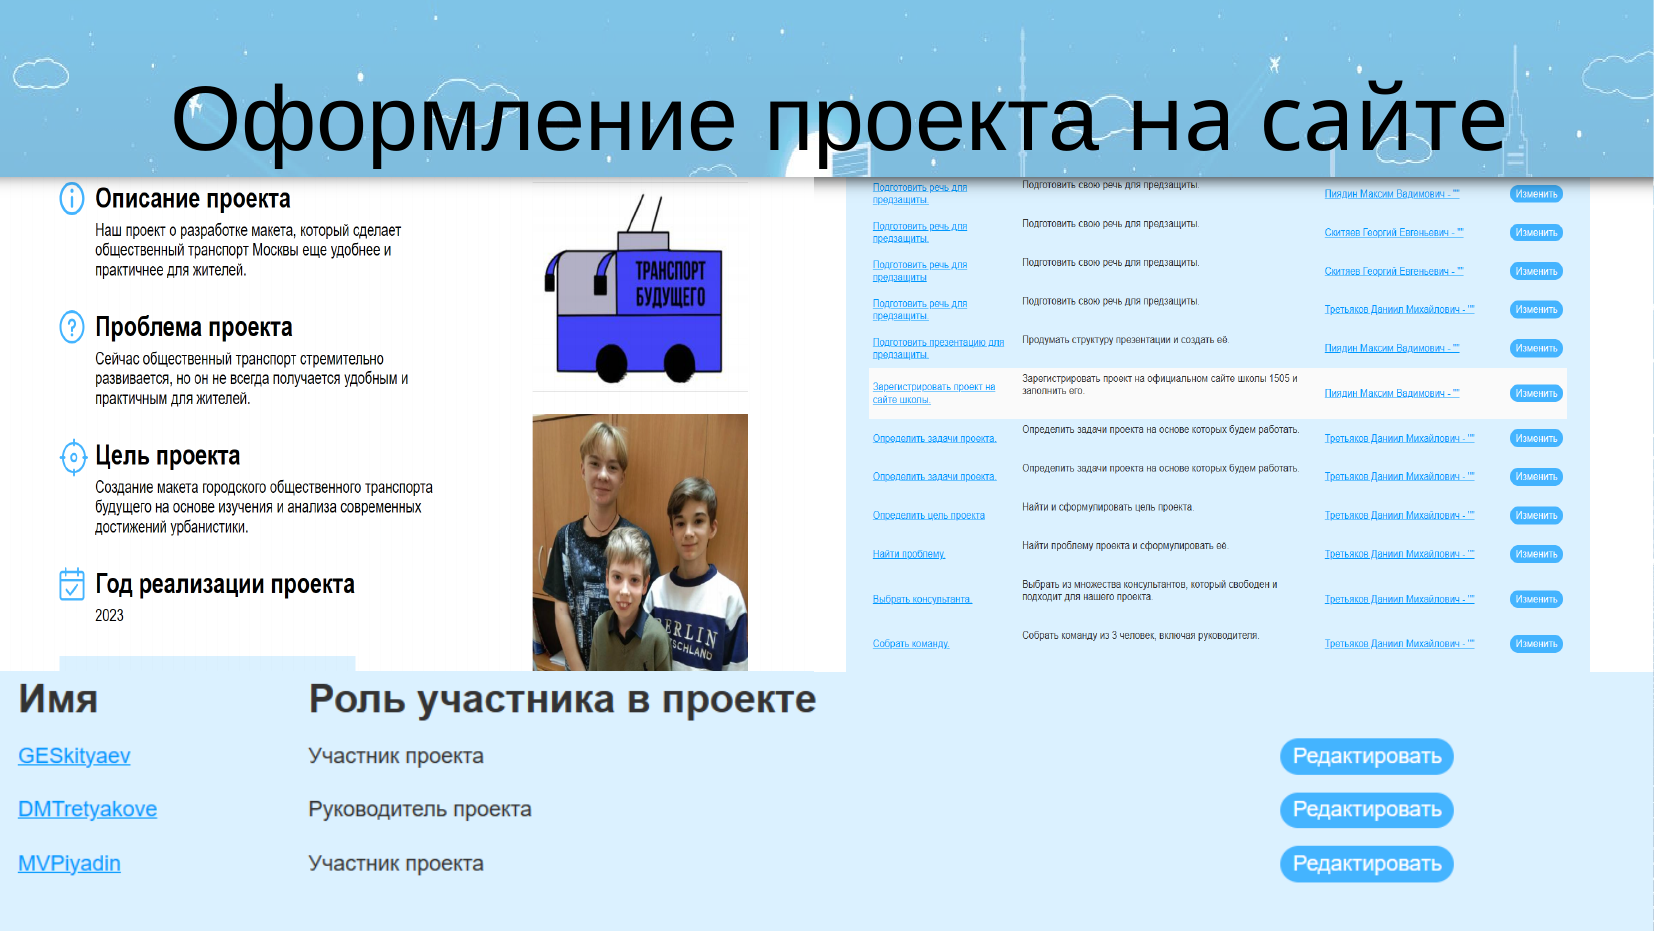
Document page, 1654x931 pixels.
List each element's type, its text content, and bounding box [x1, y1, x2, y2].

title Оформление проекта на сайте [82, 37, 1571, 177]
picture [0, 177, 1654, 931]
